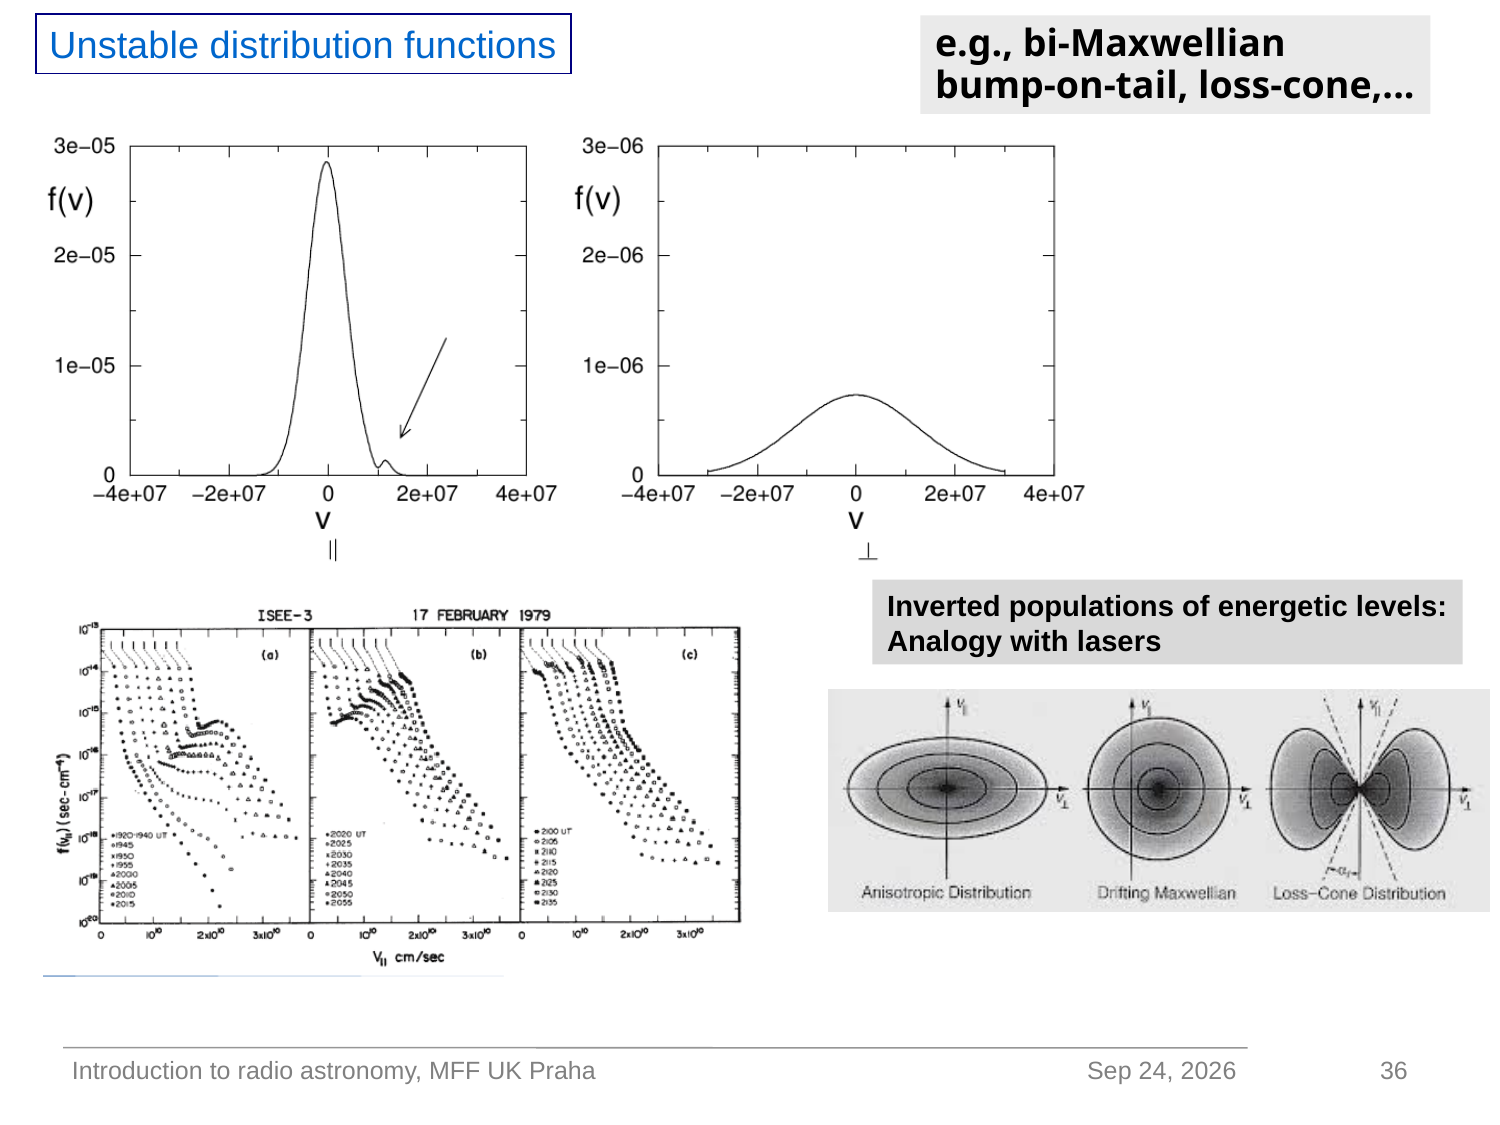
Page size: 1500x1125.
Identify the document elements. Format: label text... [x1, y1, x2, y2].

slide_number Oct 22, 2021 [983, 1046, 1252, 1123]
picture [15, 78, 1117, 980]
text_box e.g., bi-Maxwellian bump-on-tail, loss-cone,... [920, 15, 1431, 114]
text_box Unstable distribution functions [35, 13, 572, 74]
text_box Inverted populations of energetic levels: Analogy with lasers [872, 579, 1463, 665]
picture [828, 689, 1490, 912]
slide_number <number> [1279, 1046, 1423, 1123]
